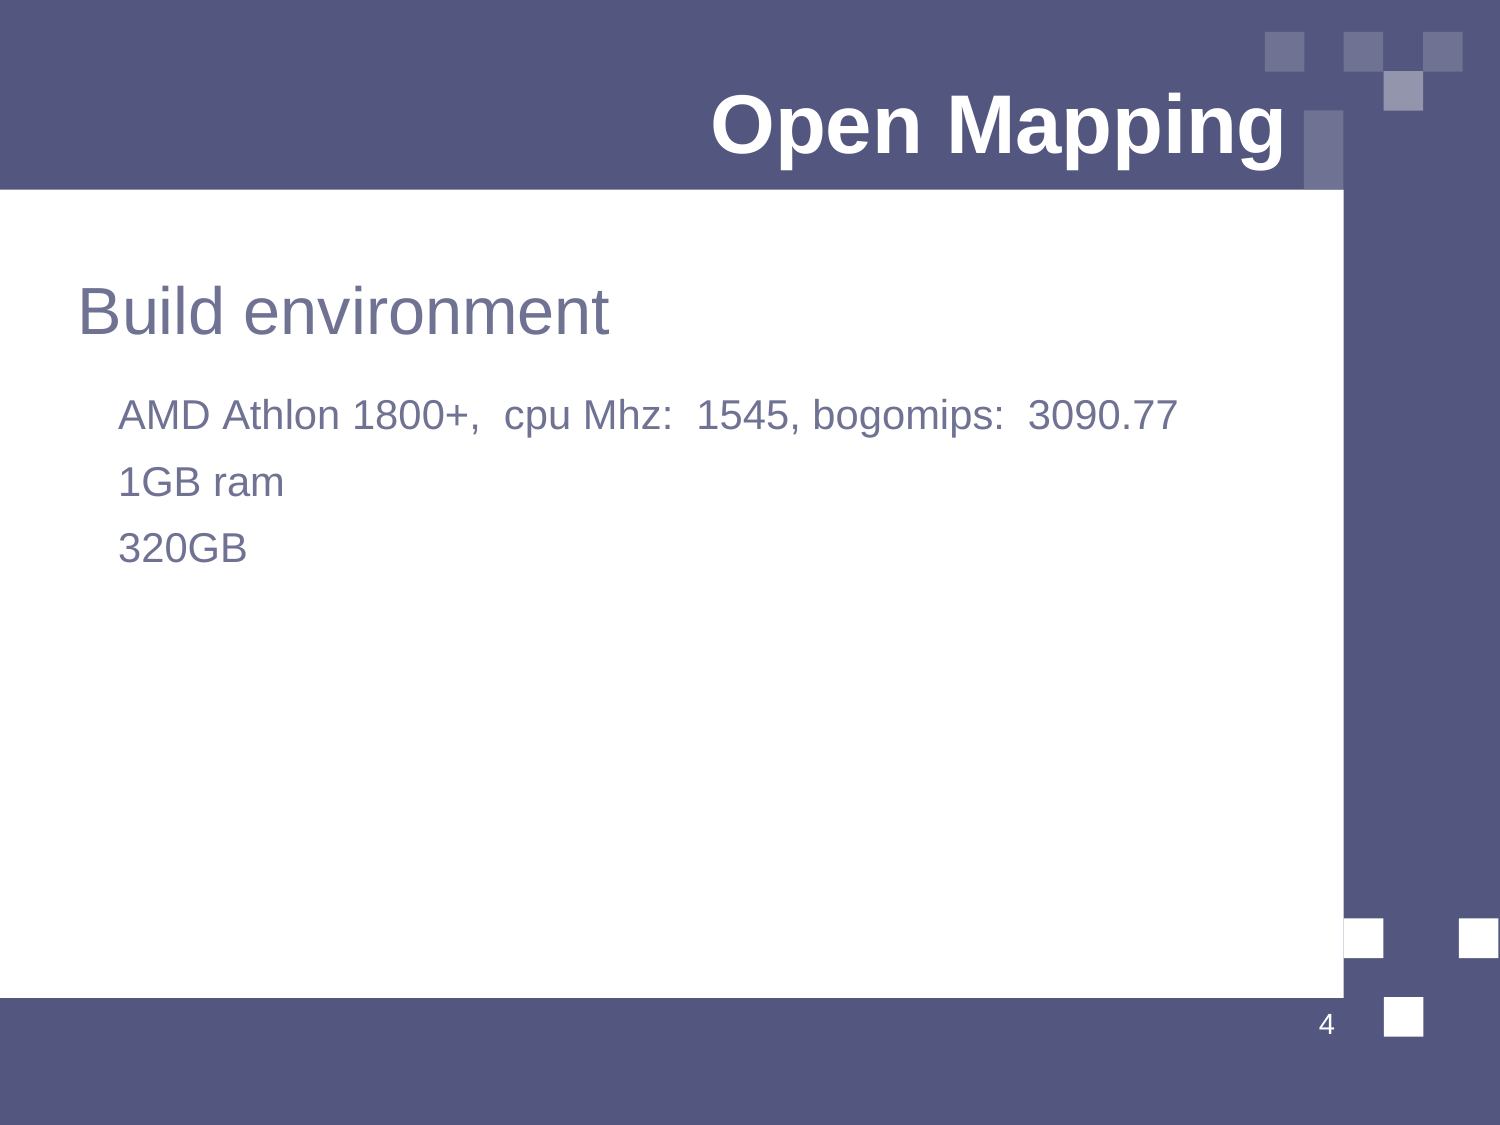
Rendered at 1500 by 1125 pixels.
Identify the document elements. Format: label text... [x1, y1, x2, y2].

title Open Mapping [58, 74, 1288, 176]
list Build environment AMD Athlon 1800+, cpu Mhz: 1545, bogomips: 3090.77 1GB ram 320GB [59, 236, 1289, 562]
